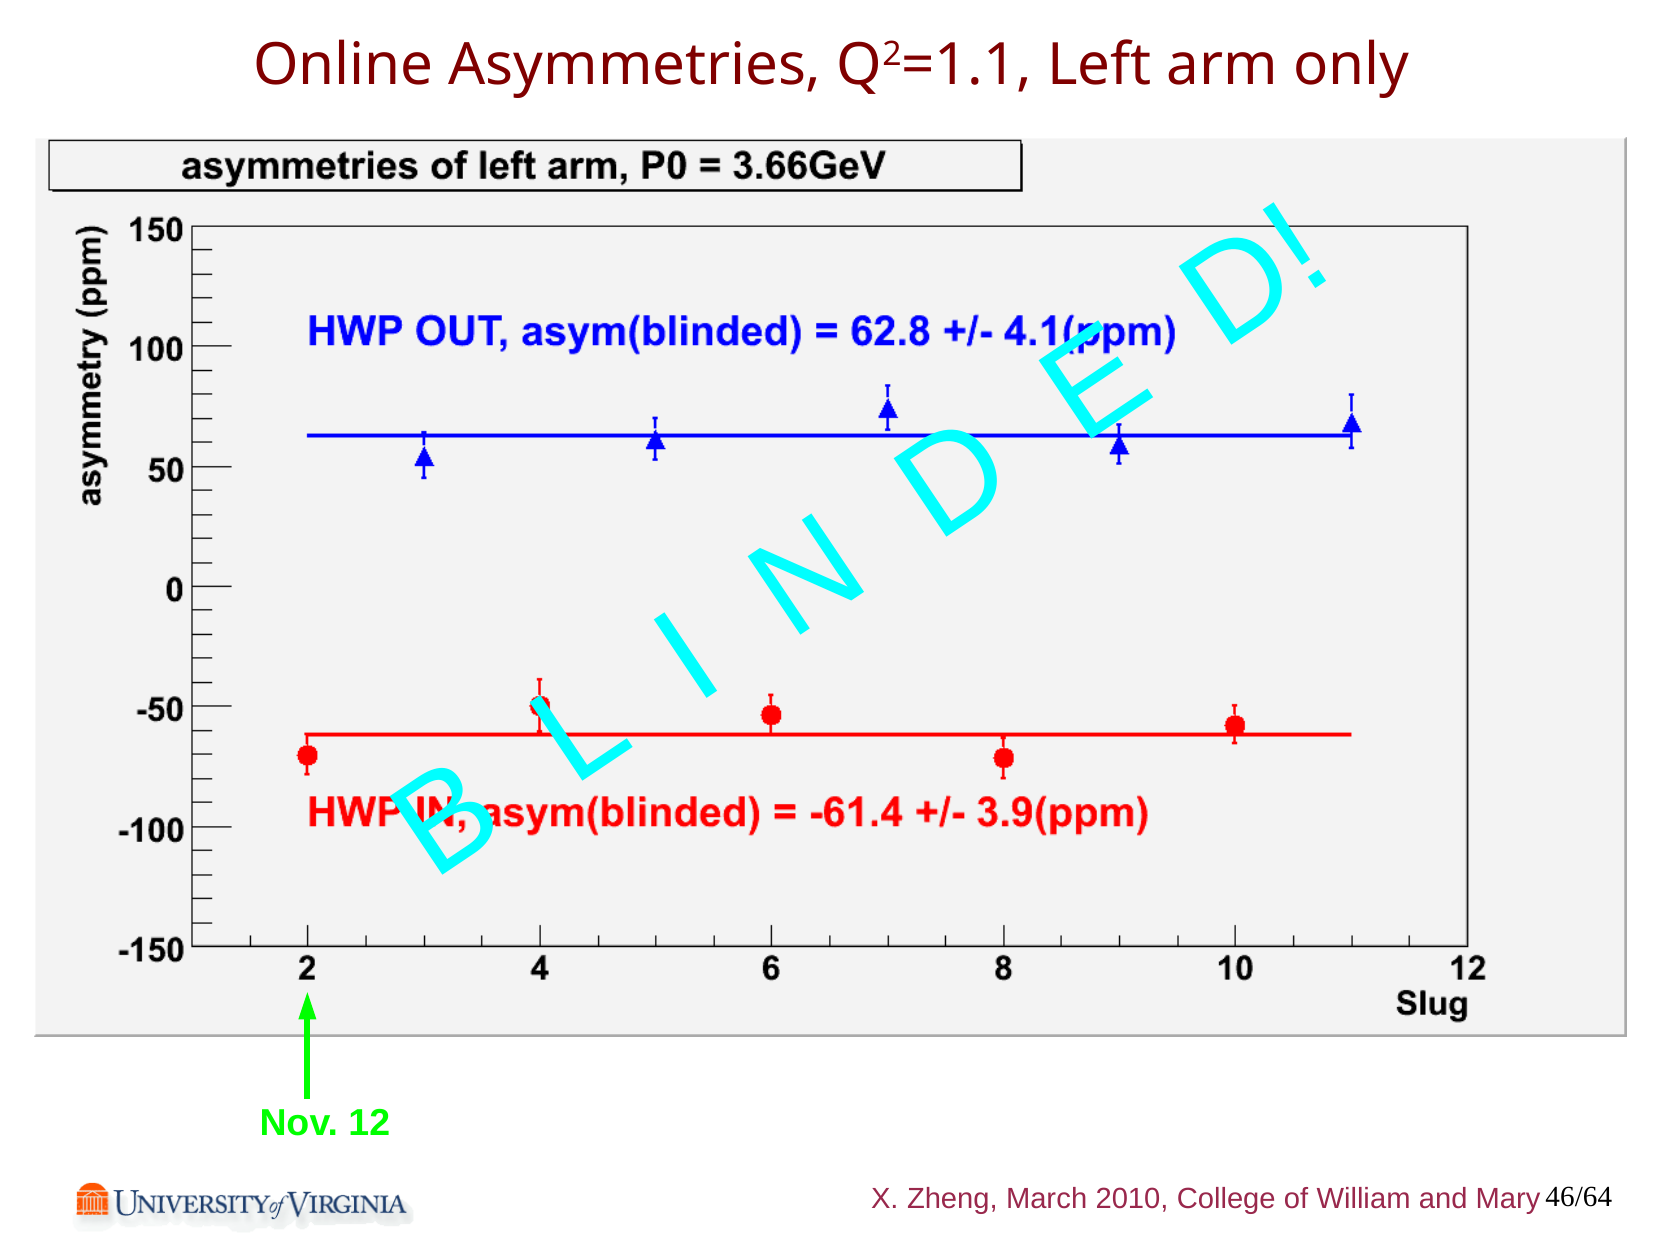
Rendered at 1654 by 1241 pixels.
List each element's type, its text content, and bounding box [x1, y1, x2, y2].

picture [33, 136, 1627, 1037]
picture [53, 1165, 427, 1241]
text_box Nov. 12 [244, 1093, 403, 1166]
text_box B L I N D E D! [348, 164, 1384, 962]
title Online Asymmetries, Q2=1.1, Left arm only [87, 18, 1576, 105]
